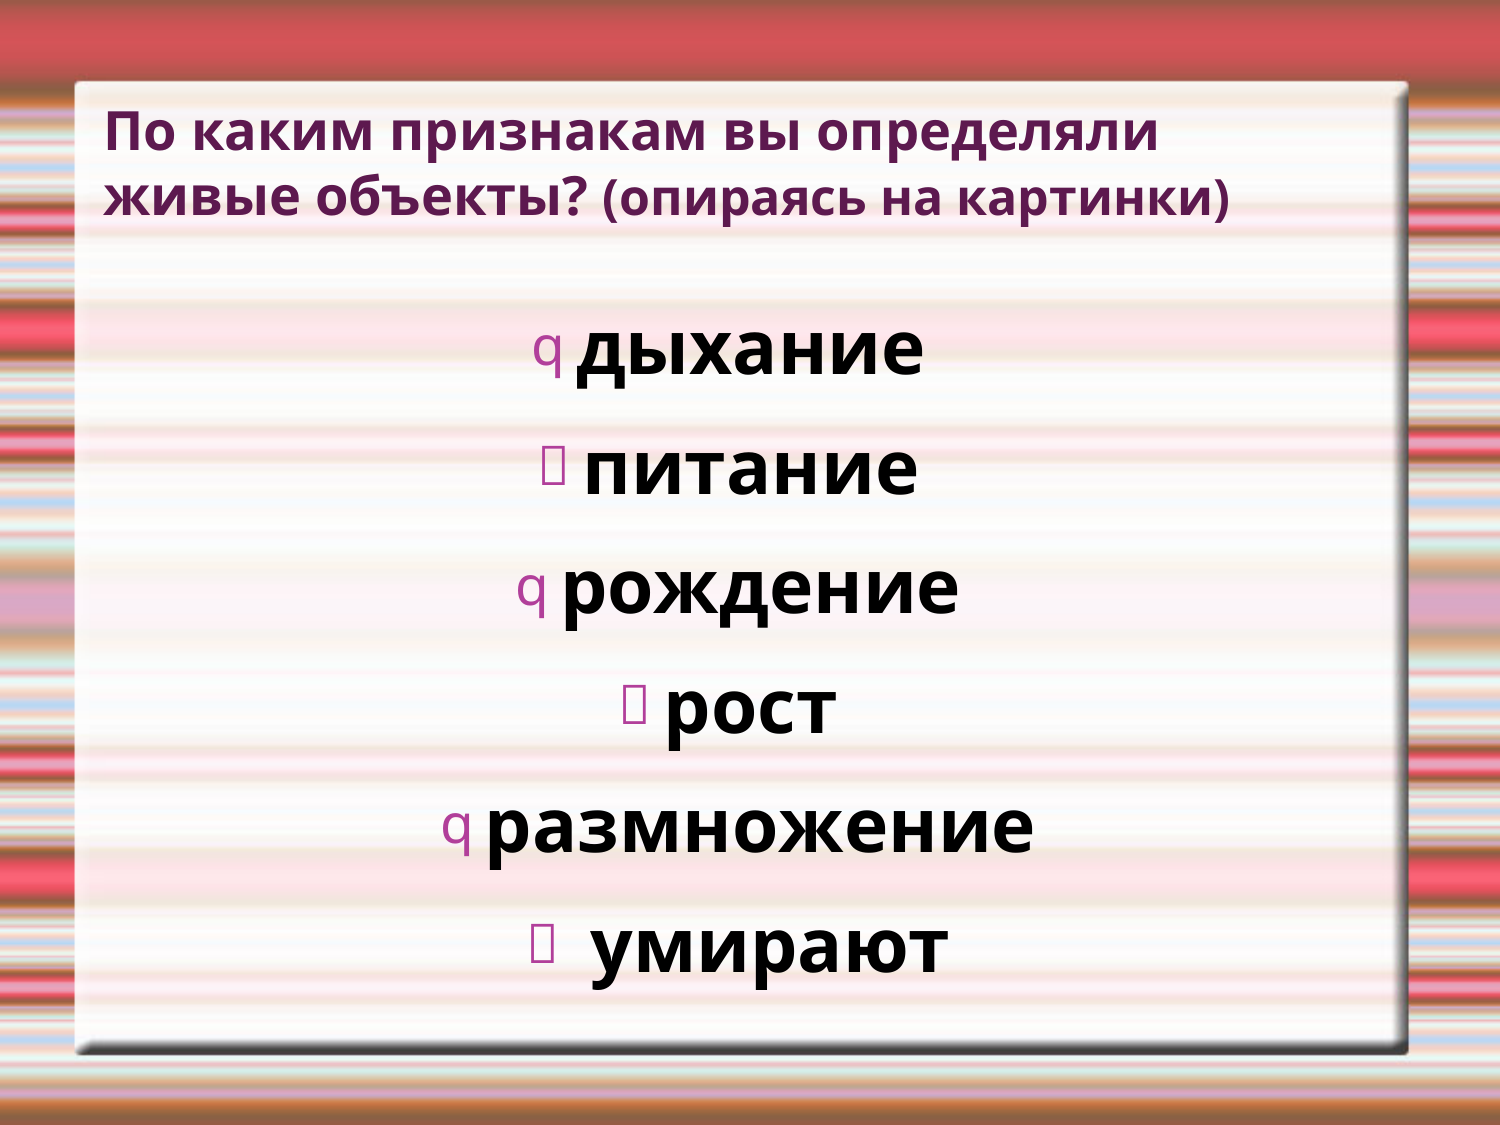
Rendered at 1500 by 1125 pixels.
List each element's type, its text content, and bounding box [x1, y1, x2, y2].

list дыхание питание рождение рост размножение умирают [88, 292, 1388, 1004]
picture [0, 0, 1500, 1125]
title По каким признакам вы определяли живые объекты? (опираясь на картинки) [88, 88, 1388, 292]
